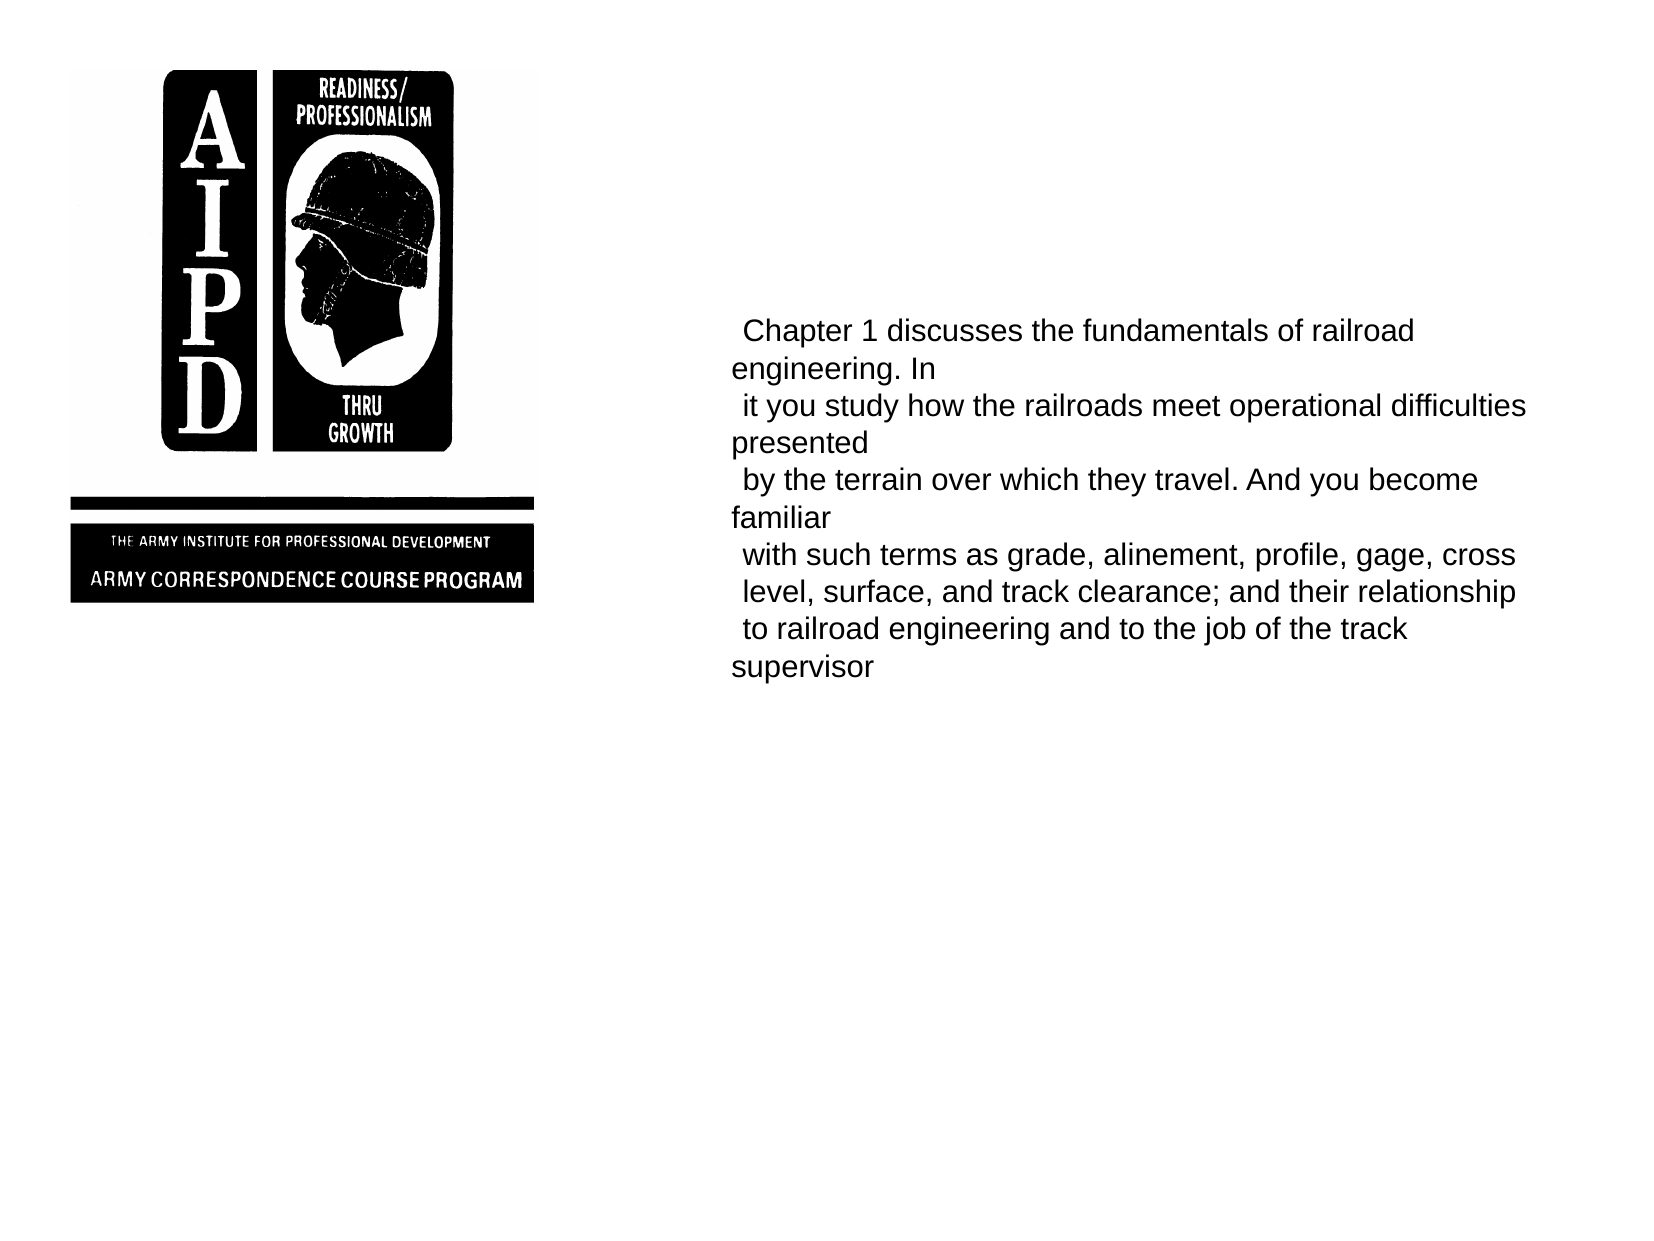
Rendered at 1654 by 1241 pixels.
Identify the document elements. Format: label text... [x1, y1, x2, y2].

picture [68, 68, 538, 607]
text_box Chapter 1 discusses the fundamentals of railroad engineering. In it you study how the railroads meet operational difficulties presented by the terrain over which they travel. And you become familiar with such terms as grade, alinement, profile, gage, cross level, surface, and track clearance; and their relationship to railroad engineering and to the job of the track supervisor [716, 303, 1544, 692]
